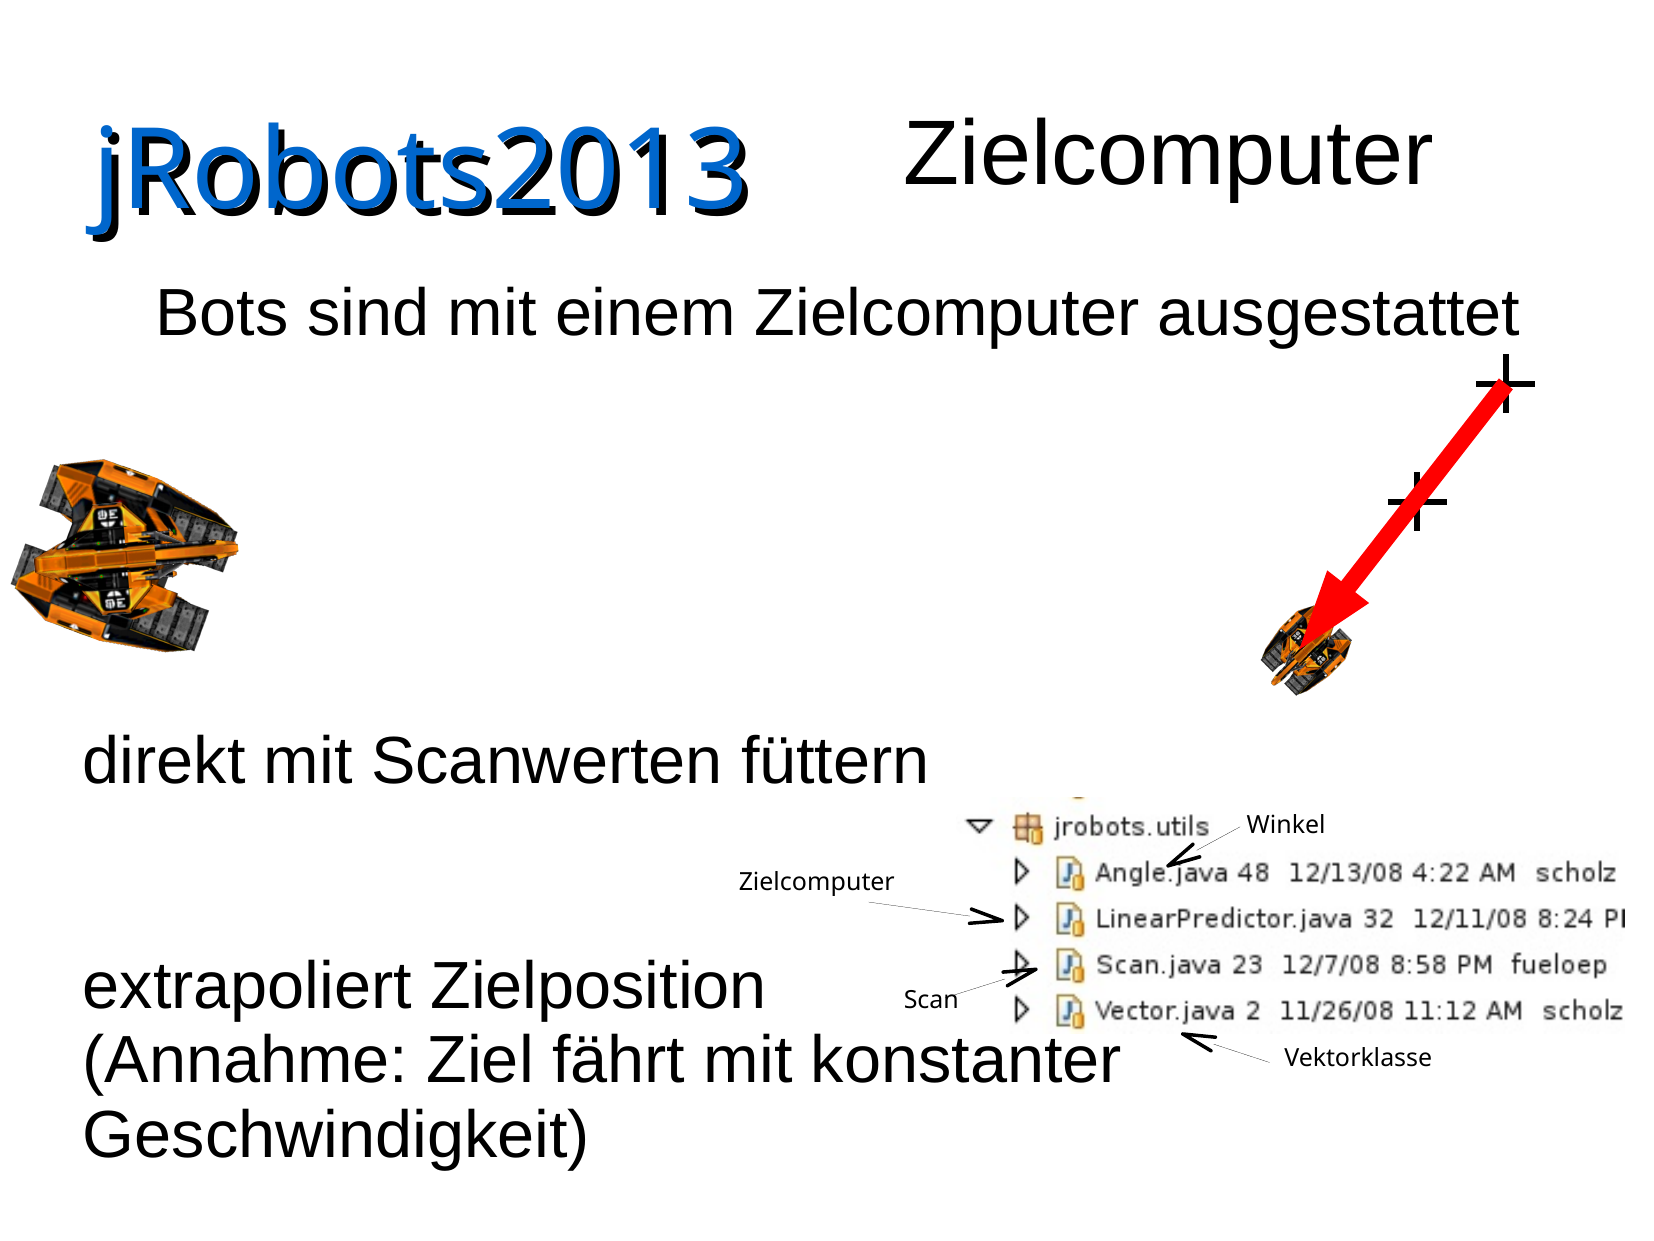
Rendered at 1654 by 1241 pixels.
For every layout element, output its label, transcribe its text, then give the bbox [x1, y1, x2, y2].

picture [0, 442, 249, 674]
title Zielcomputer [767, 56, 1571, 250]
text_box Zielcomputer [723, 856, 921, 901]
text_box Winkel [1231, 799, 1345, 844]
picture [1247, 597, 1359, 709]
picture [956, 797, 1625, 1034]
text_box Scan [889, 974, 980, 1019]
text_box Vektorklasse [1269, 1032, 1458, 1077]
subtitle Bots sind mit einem Zielcomputer ausgestattet direkt mit Scanwerten füttern extrapoliert Zielposition (Annahme: Ziel fährt mit konstanter Geschwindigkeit) [82, 273, 1595, 1174]
